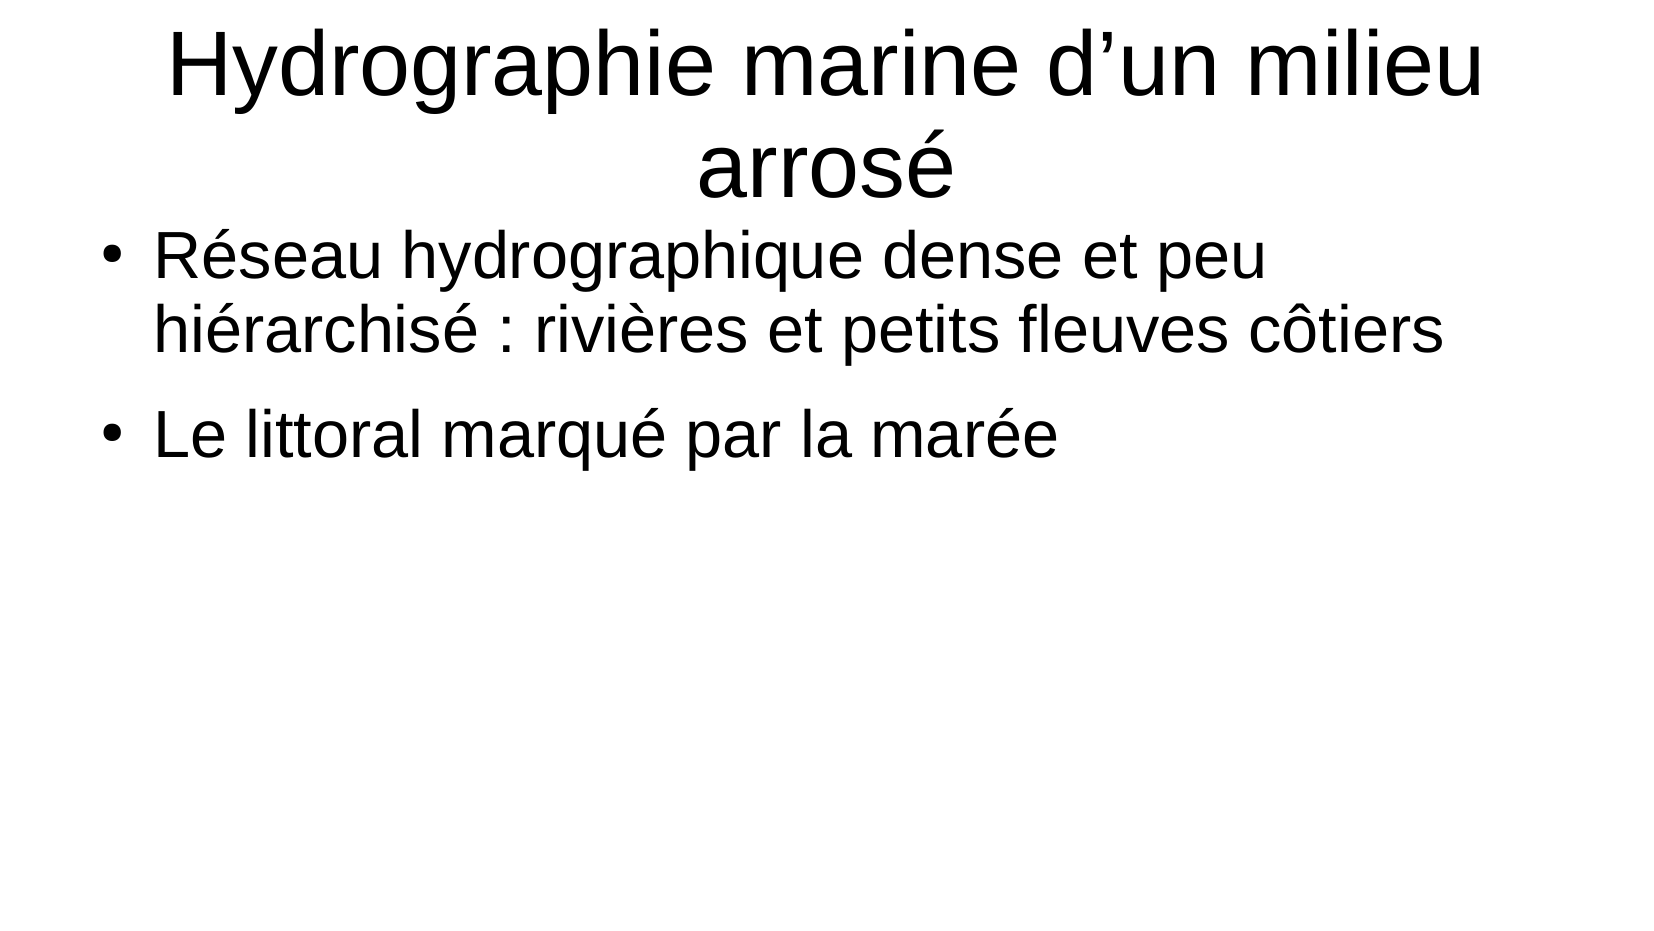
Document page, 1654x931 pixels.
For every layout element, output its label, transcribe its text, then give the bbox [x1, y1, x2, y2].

title Hydrographie marine d’un milieu arrosé [82, 12, 1571, 217]
list Réseau hydrographique dense et peu hiérarchisé : rivières et petits fleuves côtiers Le littoral marqué par la marée [82, 217, 1571, 758]
